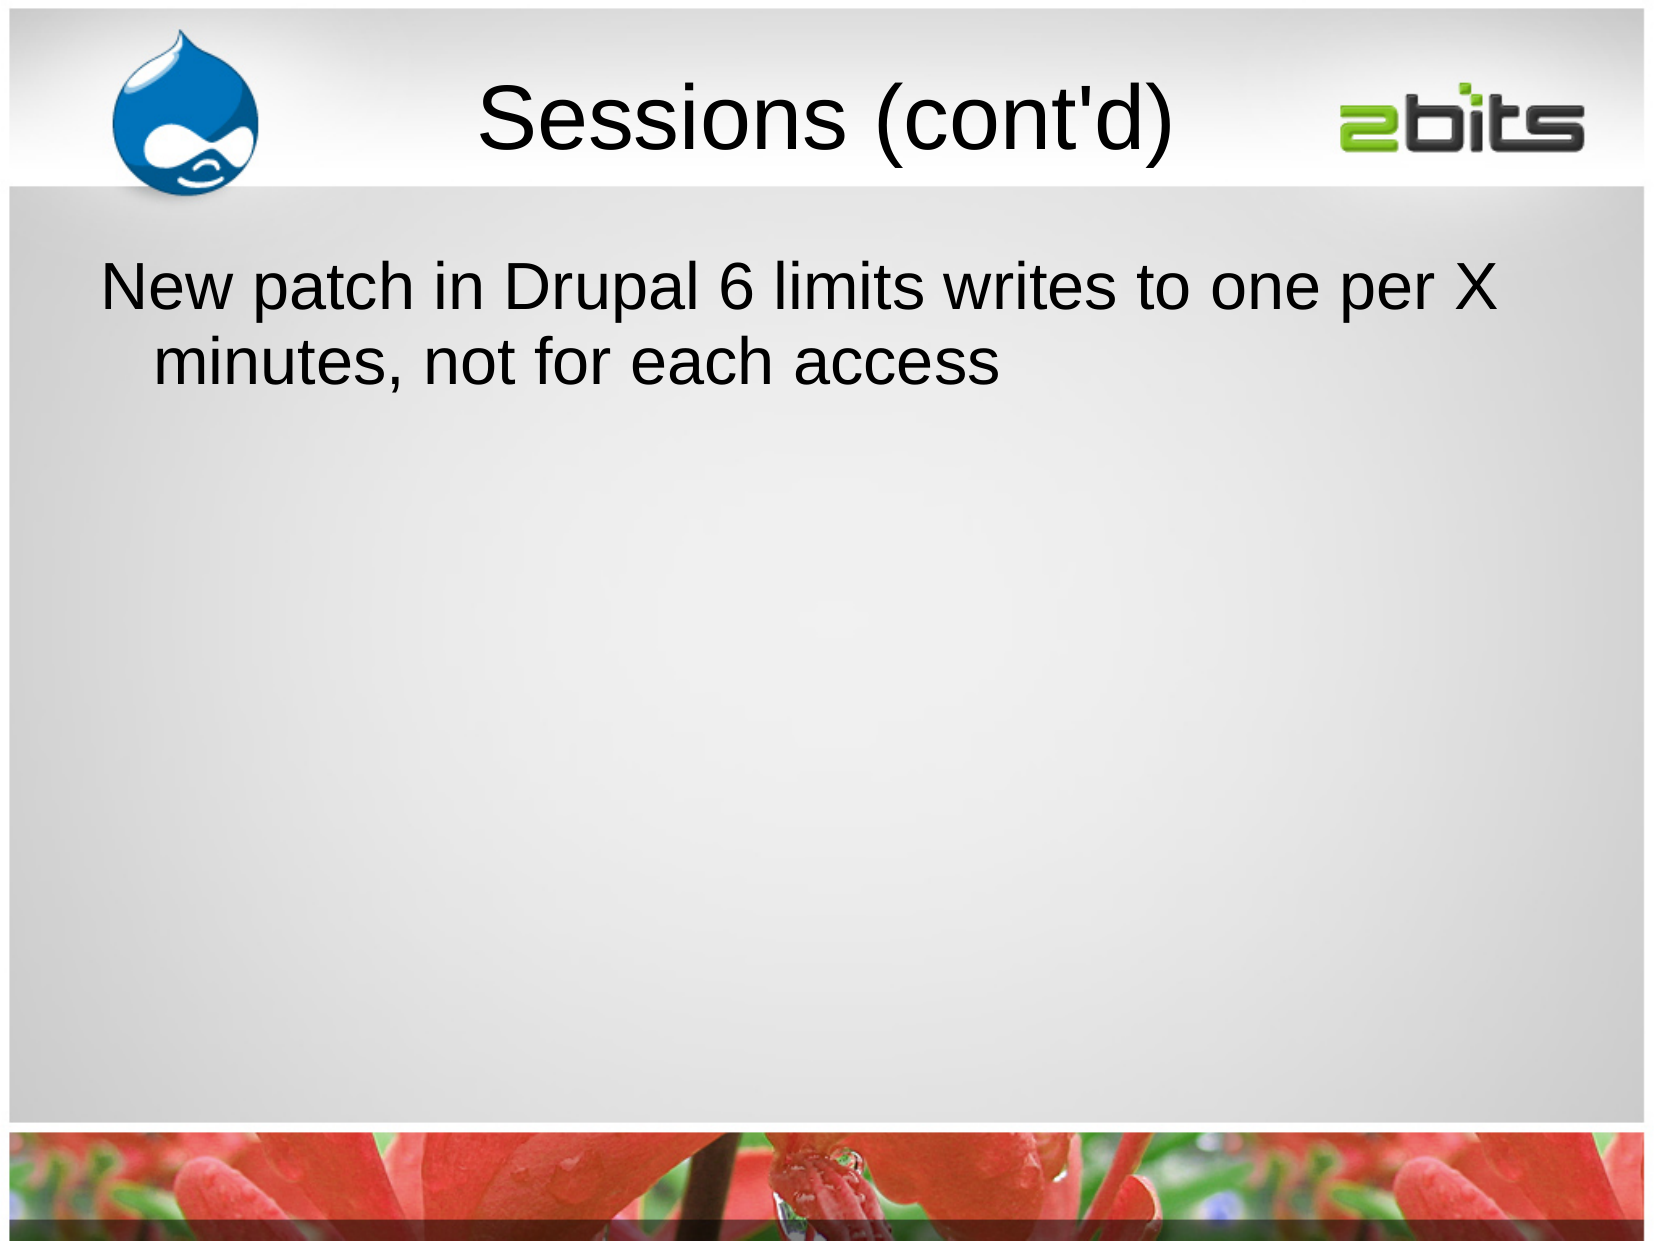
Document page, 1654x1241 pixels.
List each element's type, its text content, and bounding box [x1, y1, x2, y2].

title Sessions (cont'd) [82, 21, 1571, 214]
list New patch in Drupal 6 limits writes to one per X minutes, not for each access [82, 248, 1571, 1053]
picture [0, 0, 1654, 1241]
